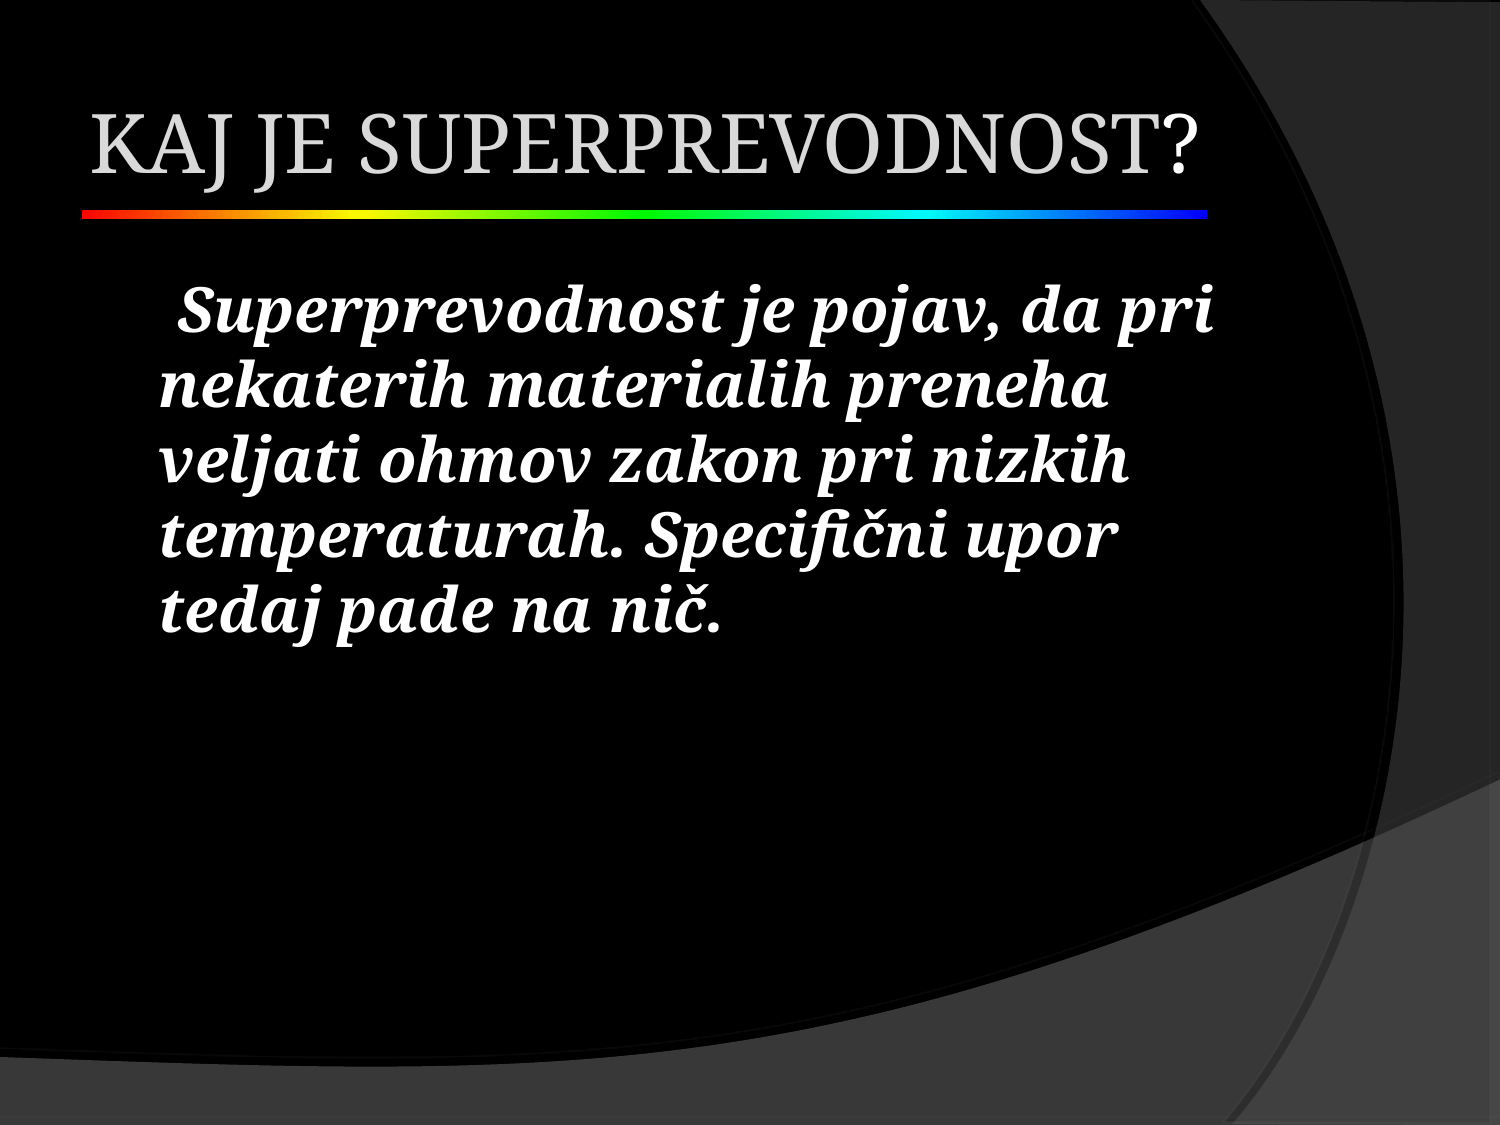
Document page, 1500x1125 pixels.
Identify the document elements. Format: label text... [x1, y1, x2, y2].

title KAJ JE SUPERPREVODNOST? [82, 46, 1307, 235]
picture [1025, 210, 1207, 219]
list Superprevodnost je pojav, da pri nekaterih materialih preneha veljati ohmov zakon pri nizkih temperaturah. Specifični upor tedaj pade na nič. [75, 262, 1300, 1005]
picture [82, 210, 980, 219]
